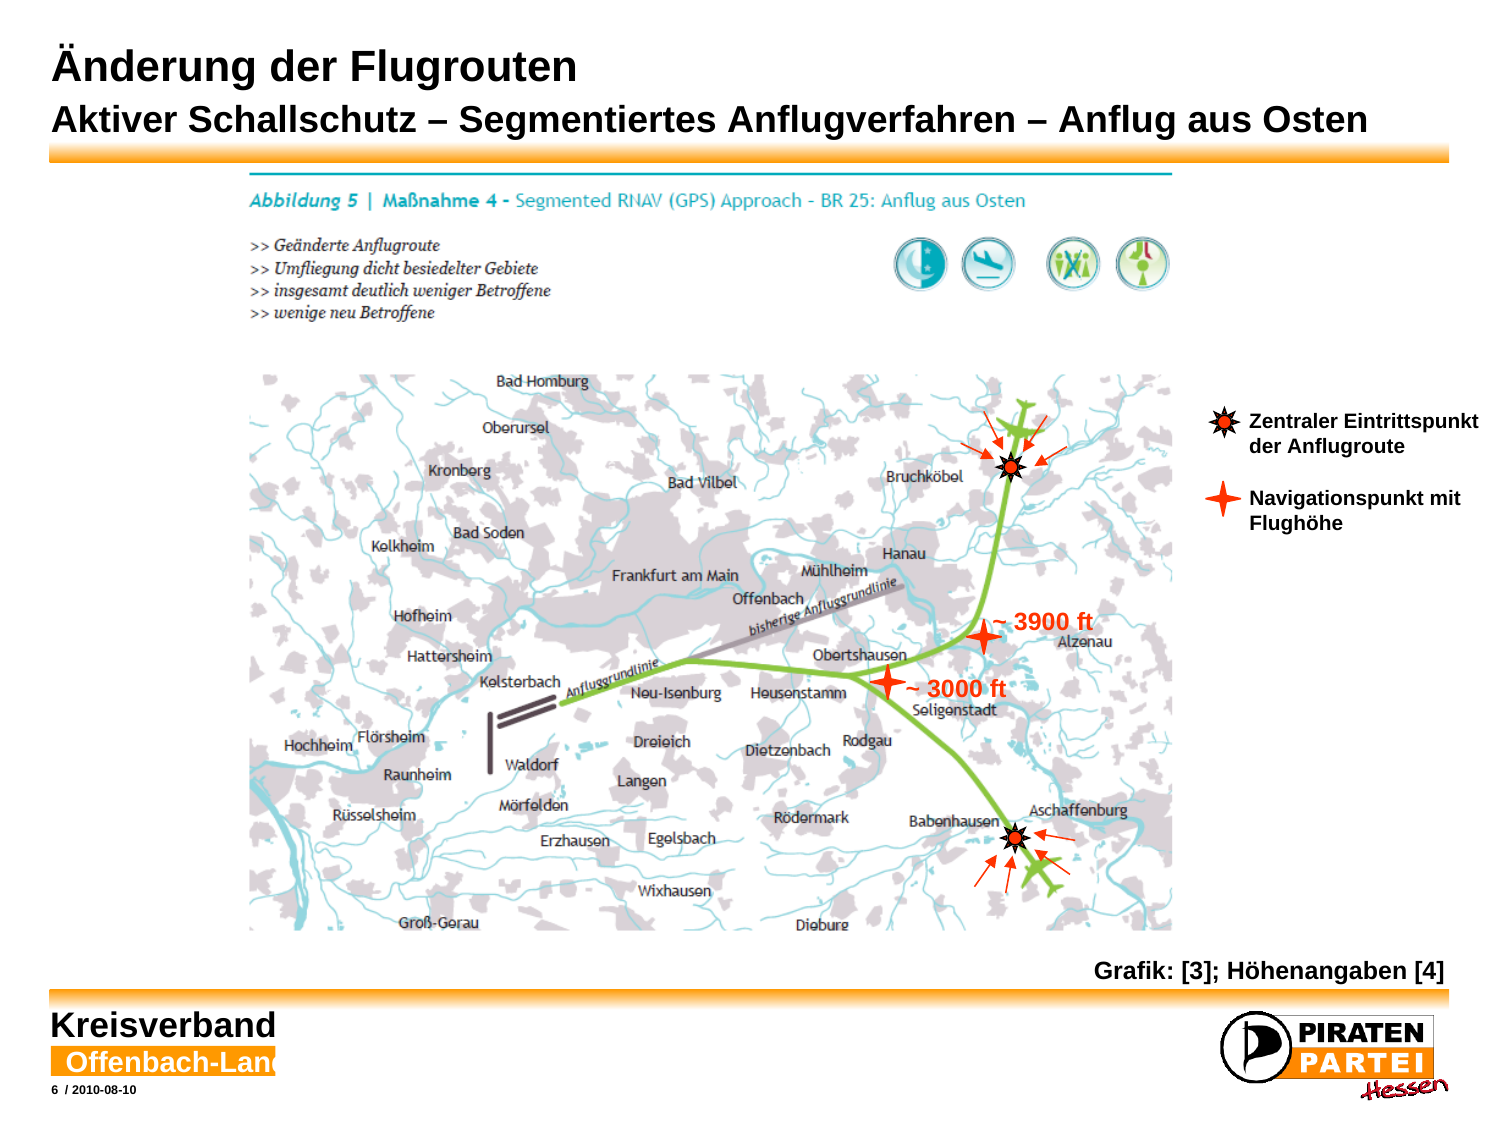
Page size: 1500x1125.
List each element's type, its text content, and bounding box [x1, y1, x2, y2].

text_box [1205, 480, 1234, 517]
text_box Navigationspunkt mit Flughöhe [1234, 477, 1476, 543]
text_box ~ 3900 ft [977, 598, 1109, 644]
text_box [1005, 823, 1030, 853]
text_box [870, 664, 890, 700]
text_box Zentraler Eintrittspunkt der Anflugroute [1234, 400, 1500, 466]
text_box ~ 3000 ft [890, 665, 1022, 711]
text_box [996, 457, 1021, 482]
text_box Grafik: [3]; Höhenangaben [4] [1079, 947, 1461, 993]
picture [241, 168, 1182, 938]
text_box [981, 644, 987, 655]
text_box [1210, 412, 1234, 437]
title Änderung der Flugrouten Aktiver Schallschutz – Segmentiertes Anflugverfahren – Anflug aus Osten [50, 36, 1450, 141]
text_box [966, 634, 977, 640]
